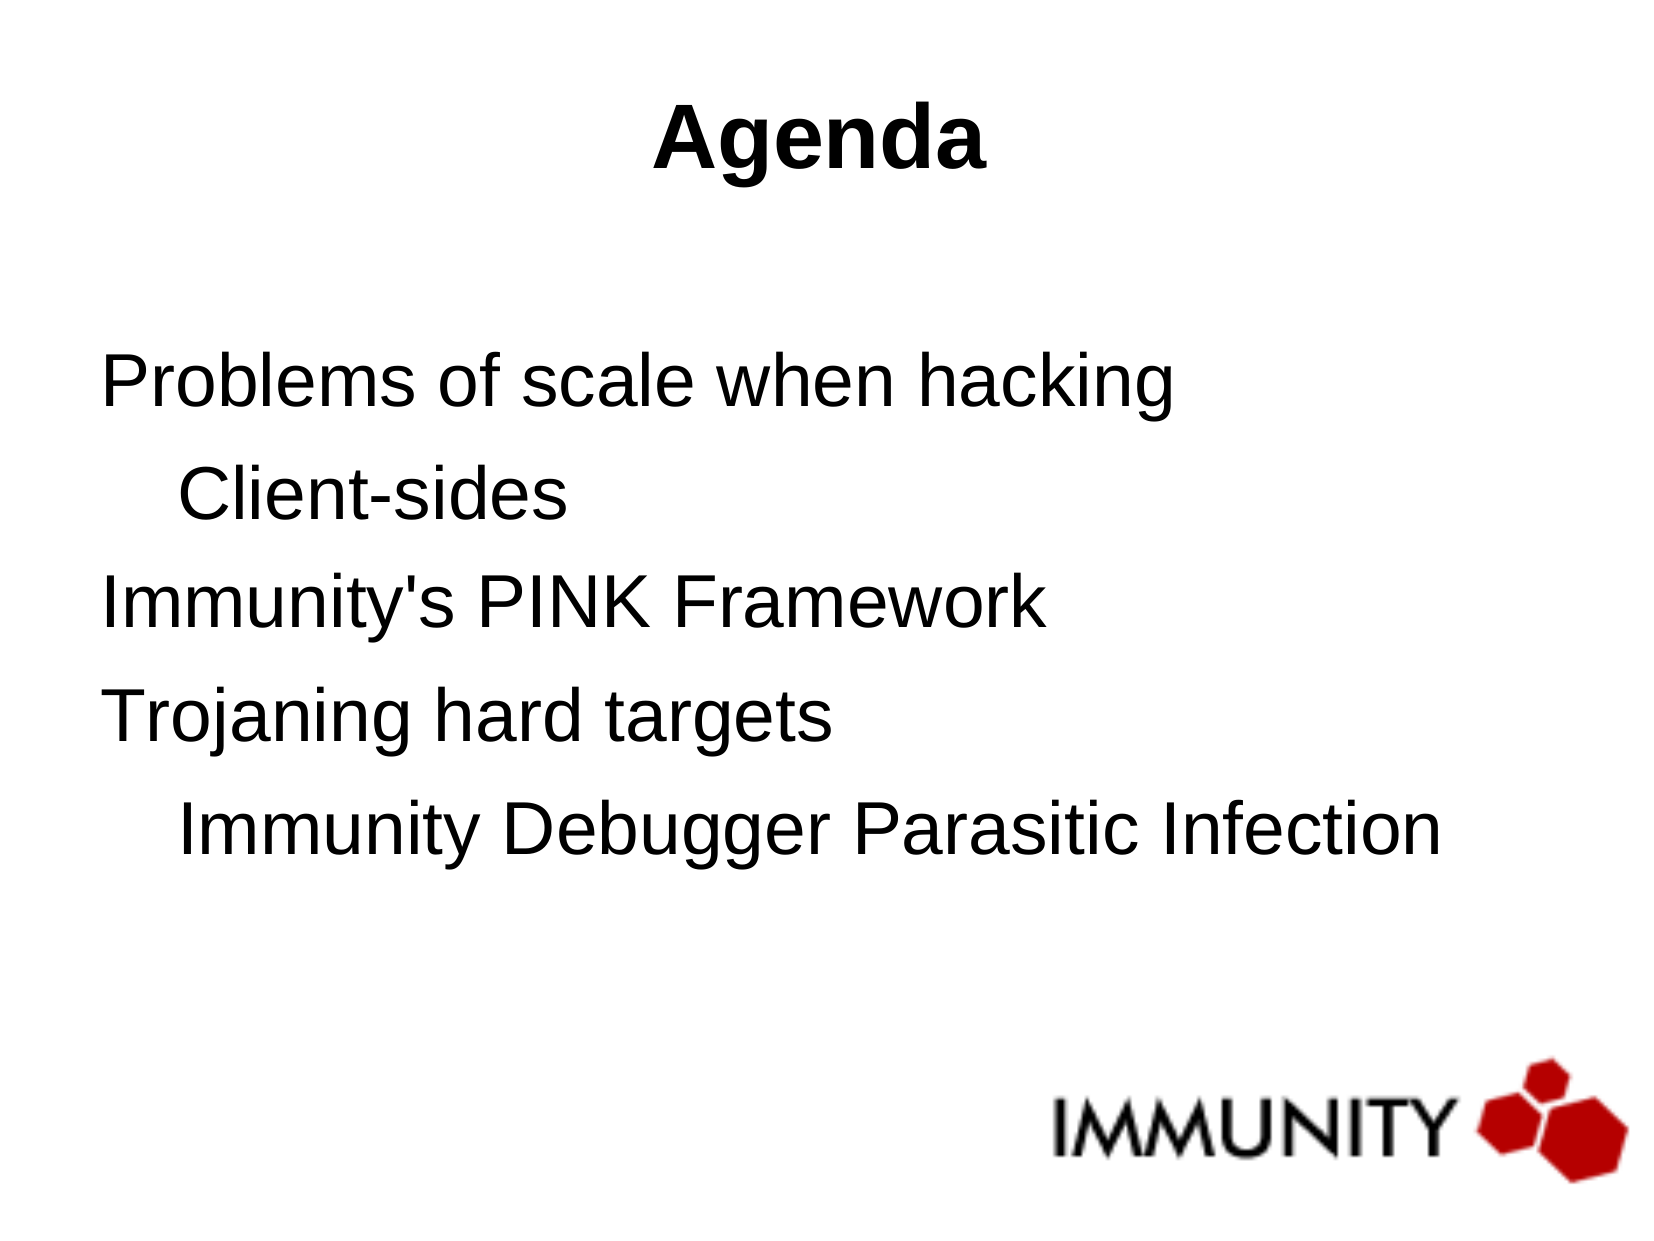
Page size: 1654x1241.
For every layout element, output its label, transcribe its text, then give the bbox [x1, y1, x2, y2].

title Agenda [75, 53, 1564, 221]
list Problems of scale when hacking Client-sides Immunity's PINK Framework Trojaning hard targets Immunity Debugger Parasitic Infection [82, 338, 1571, 1204]
picture [1006, 1017, 1654, 1241]
